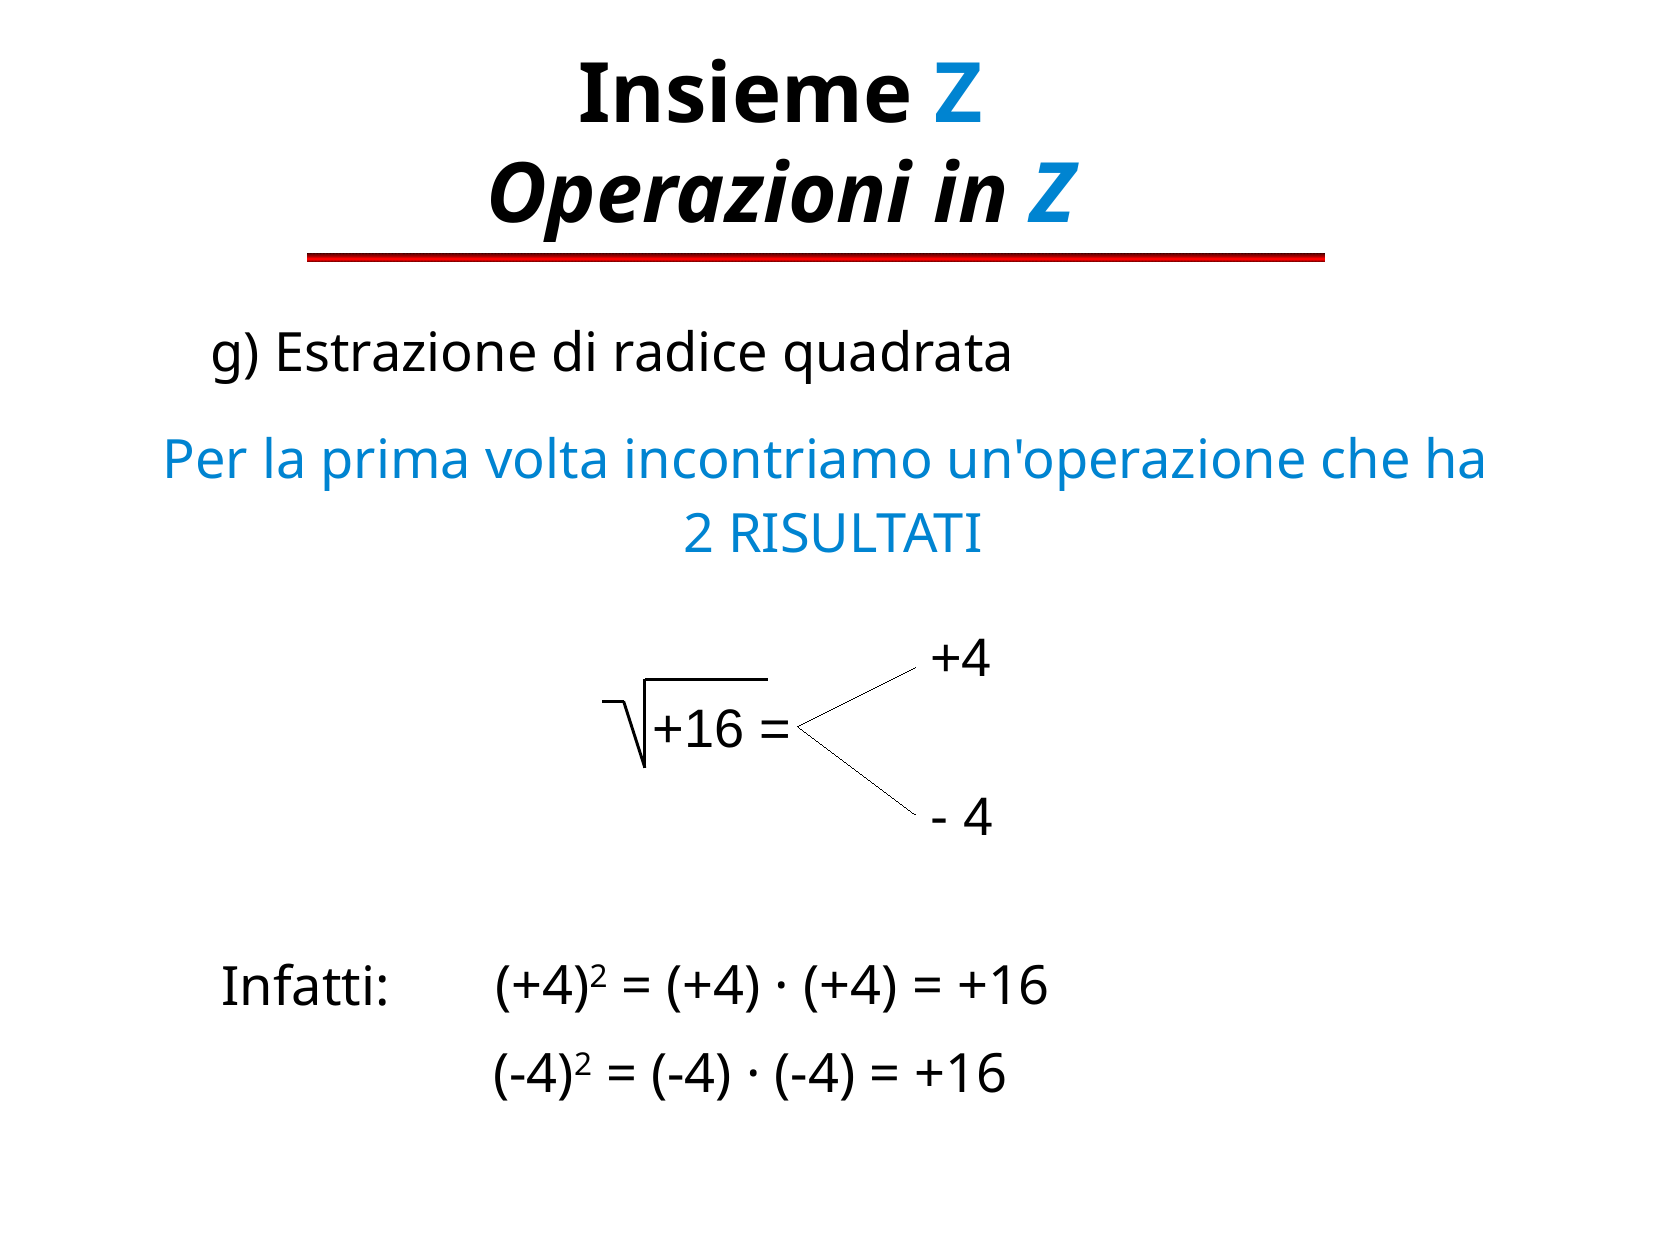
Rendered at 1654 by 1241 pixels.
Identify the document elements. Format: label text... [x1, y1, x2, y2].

text_box g) Estrazione di radice quadrata [195, 306, 1039, 413]
text_box - 4 [915, 779, 1087, 898]
title Insieme Z Operazioni in Z [116, 31, 1467, 247]
text_box (-4)2 = (-4) · (-4) = +16 [478, 1027, 1209, 1118]
text_box +4 [915, 620, 1087, 739]
picture [307, 253, 1325, 262]
text_box +16 = [637, 690, 810, 810]
text_box (+4)2 = (+4) · (+4) = +16 [480, 938, 1211, 1030]
text_box Infatti: [206, 939, 1595, 1182]
text_box +16 = [637, 690, 643, 753]
text_box Per la prima volta incontriamo un'operazione che ha 2 RISULTATI [147, 413, 1536, 731]
